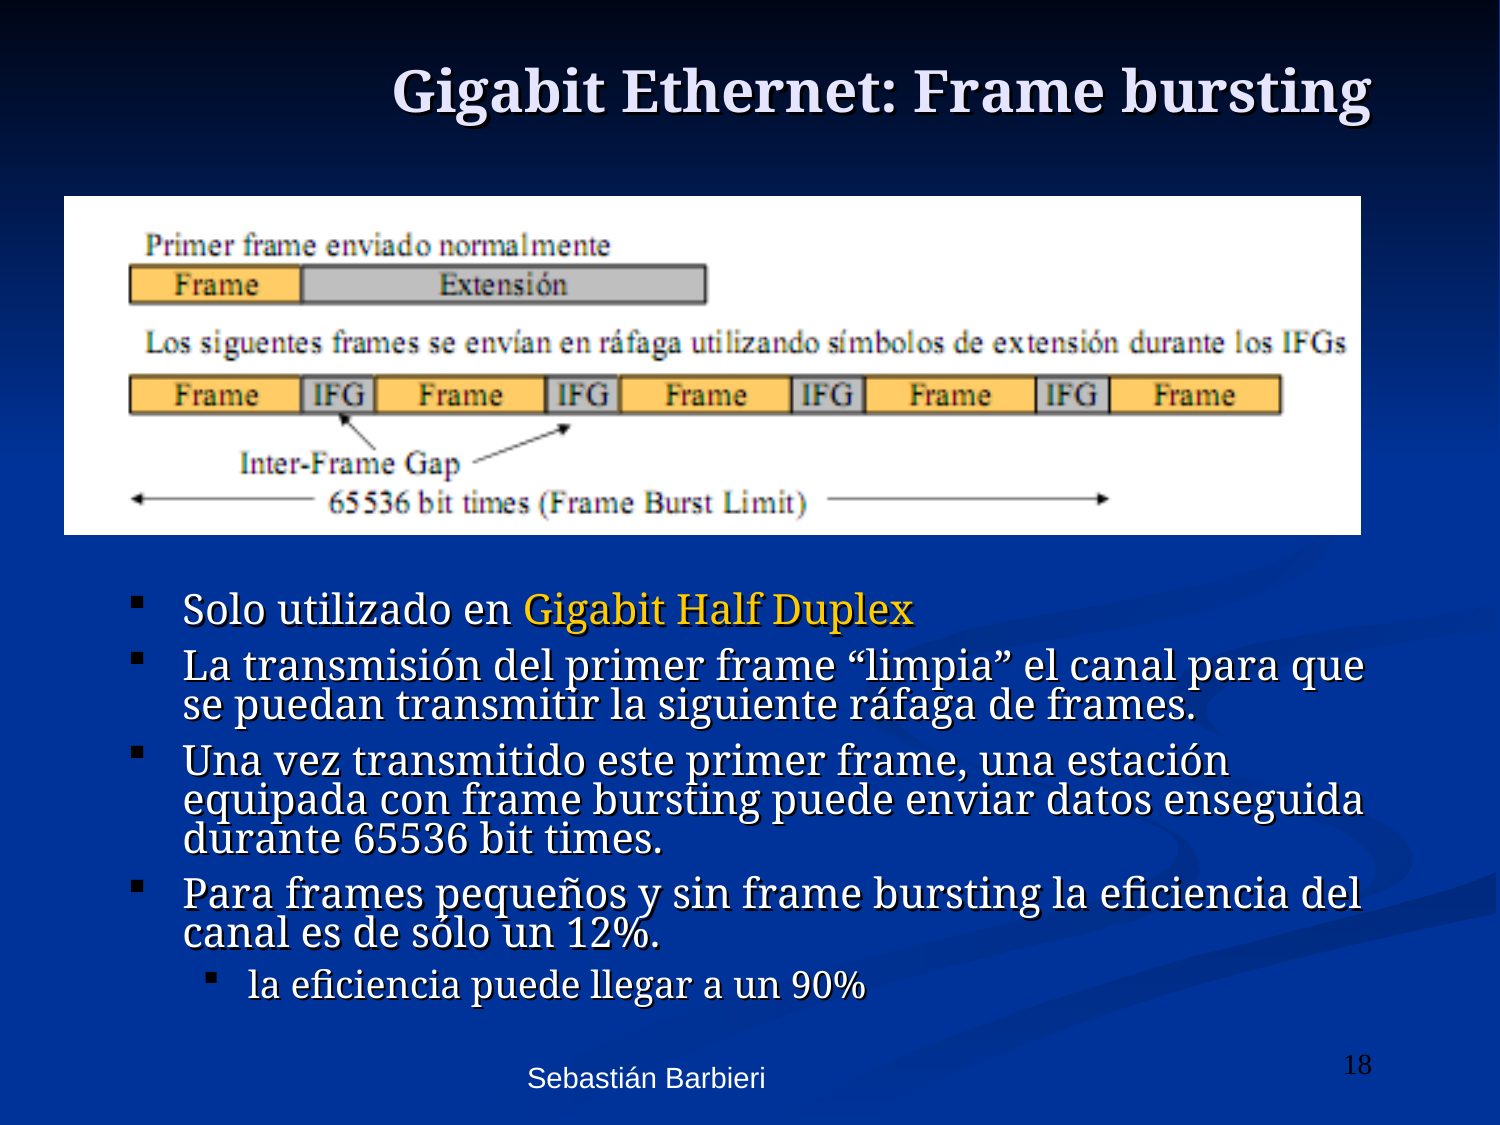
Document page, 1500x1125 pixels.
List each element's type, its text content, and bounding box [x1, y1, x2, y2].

text_box <número> [1074, 1025, 1388, 1101]
text_box Solo utilizado en Gigabit Half Duplex La transmisión del primer frame “limpia” el canal para que se puedan transmitir la siguiente ráfaga de frames. Una vez transmitido este primer frame, una estación equipada con frame bursting puede enviar datos enseguida durante 65536 bit times. Para frames pequeños y sin frame bursting la eficiencia del canal es de sólo un 12%. la eficiencia puede llegar a un 90% [112, 586, 1386, 1061]
text_box Gigabit Ethernet: Frame bursting [112, 41, 1388, 142]
picture [64, 196, 1361, 535]
